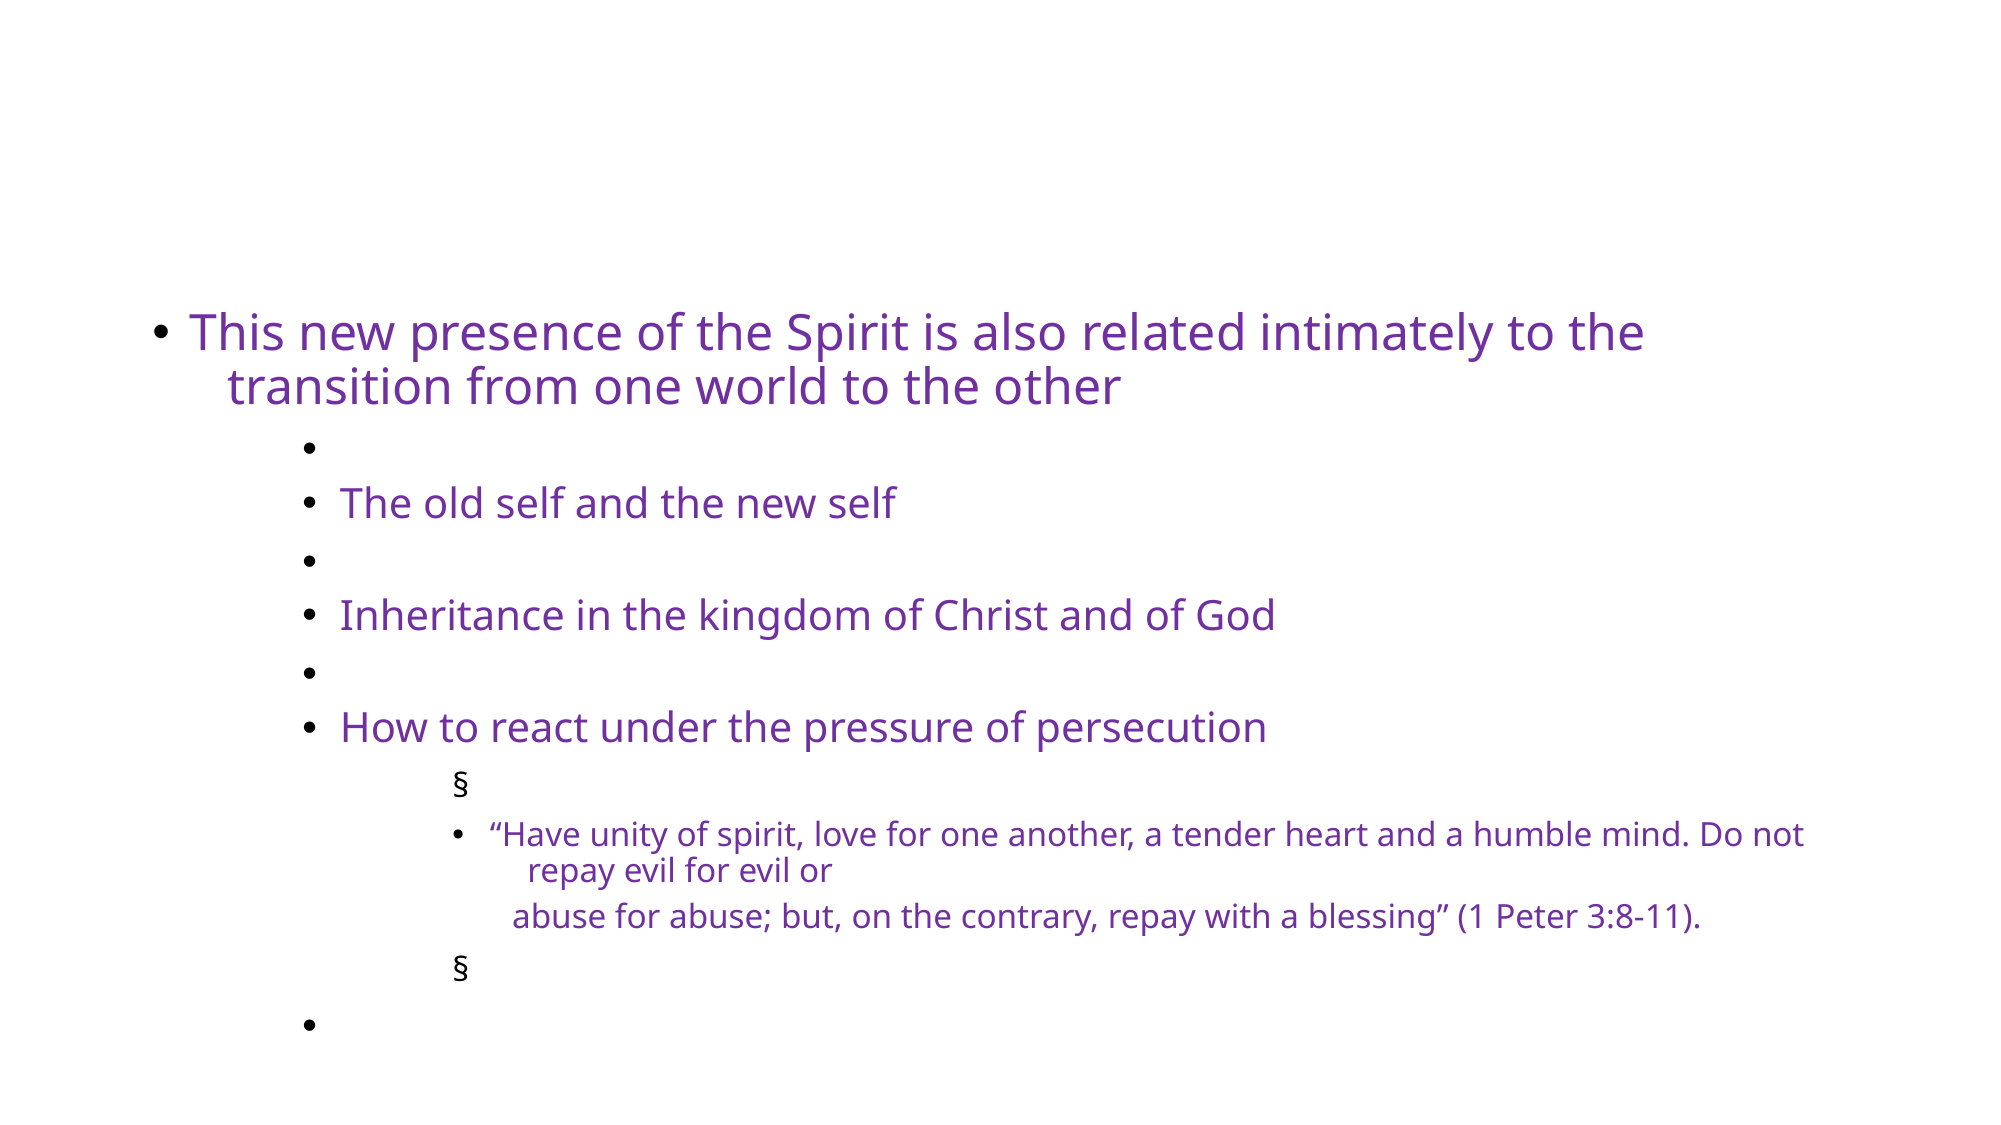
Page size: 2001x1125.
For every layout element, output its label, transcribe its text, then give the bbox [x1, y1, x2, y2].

list This new presence of the Spirit is also related intimately to the transition from one world to the other The old self and the new self Inheritance in the kingdom of Christ and of God How to react under the pressure of persecution “Have unity of spirit, love for one another, a tender heart and a humble mind. Do not repay evil for evil or abuse for abuse; but, on the contrary, repay with a blessing” (1 Peter 3:8-11). [137, 299, 1863, 1014]
